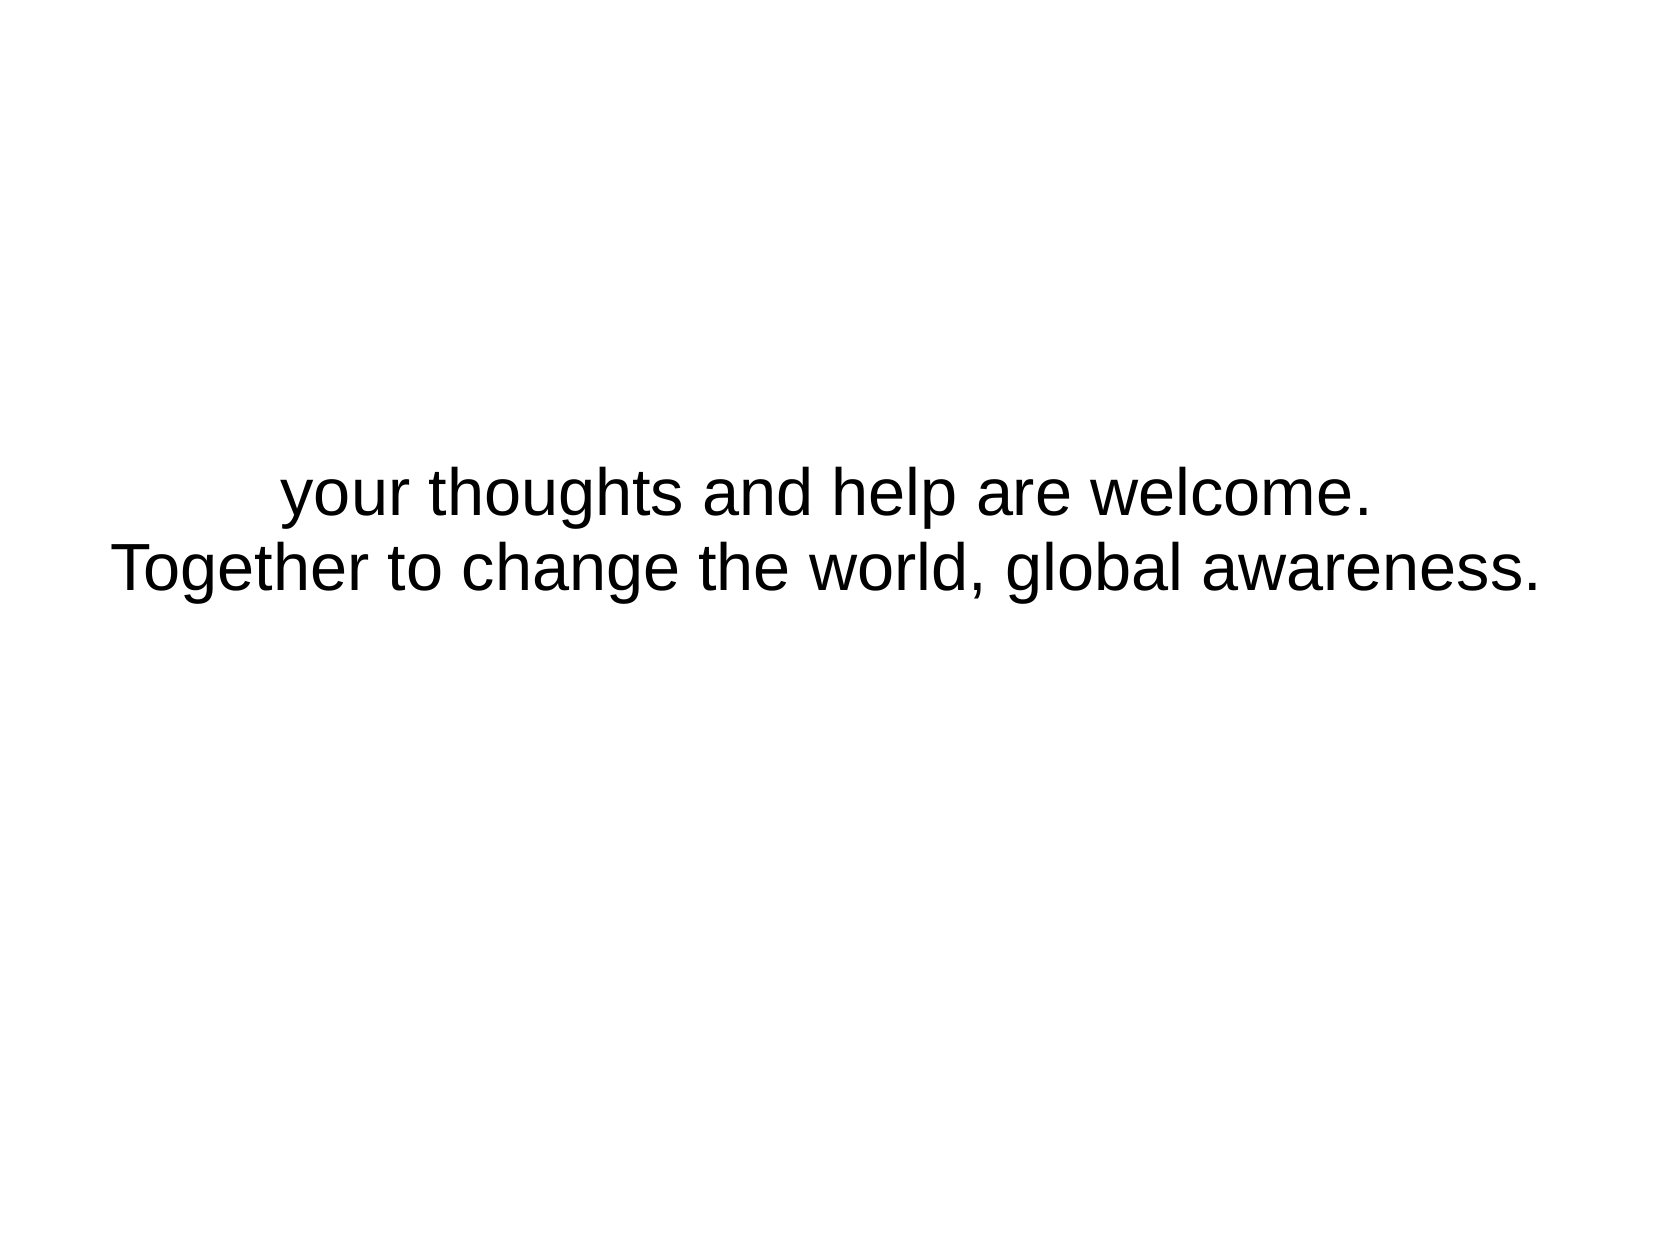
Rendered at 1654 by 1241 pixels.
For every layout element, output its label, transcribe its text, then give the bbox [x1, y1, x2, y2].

subtitle your thoughts and help are welcome. Together to change the world, global awareness. [82, 49, 1571, 1010]
